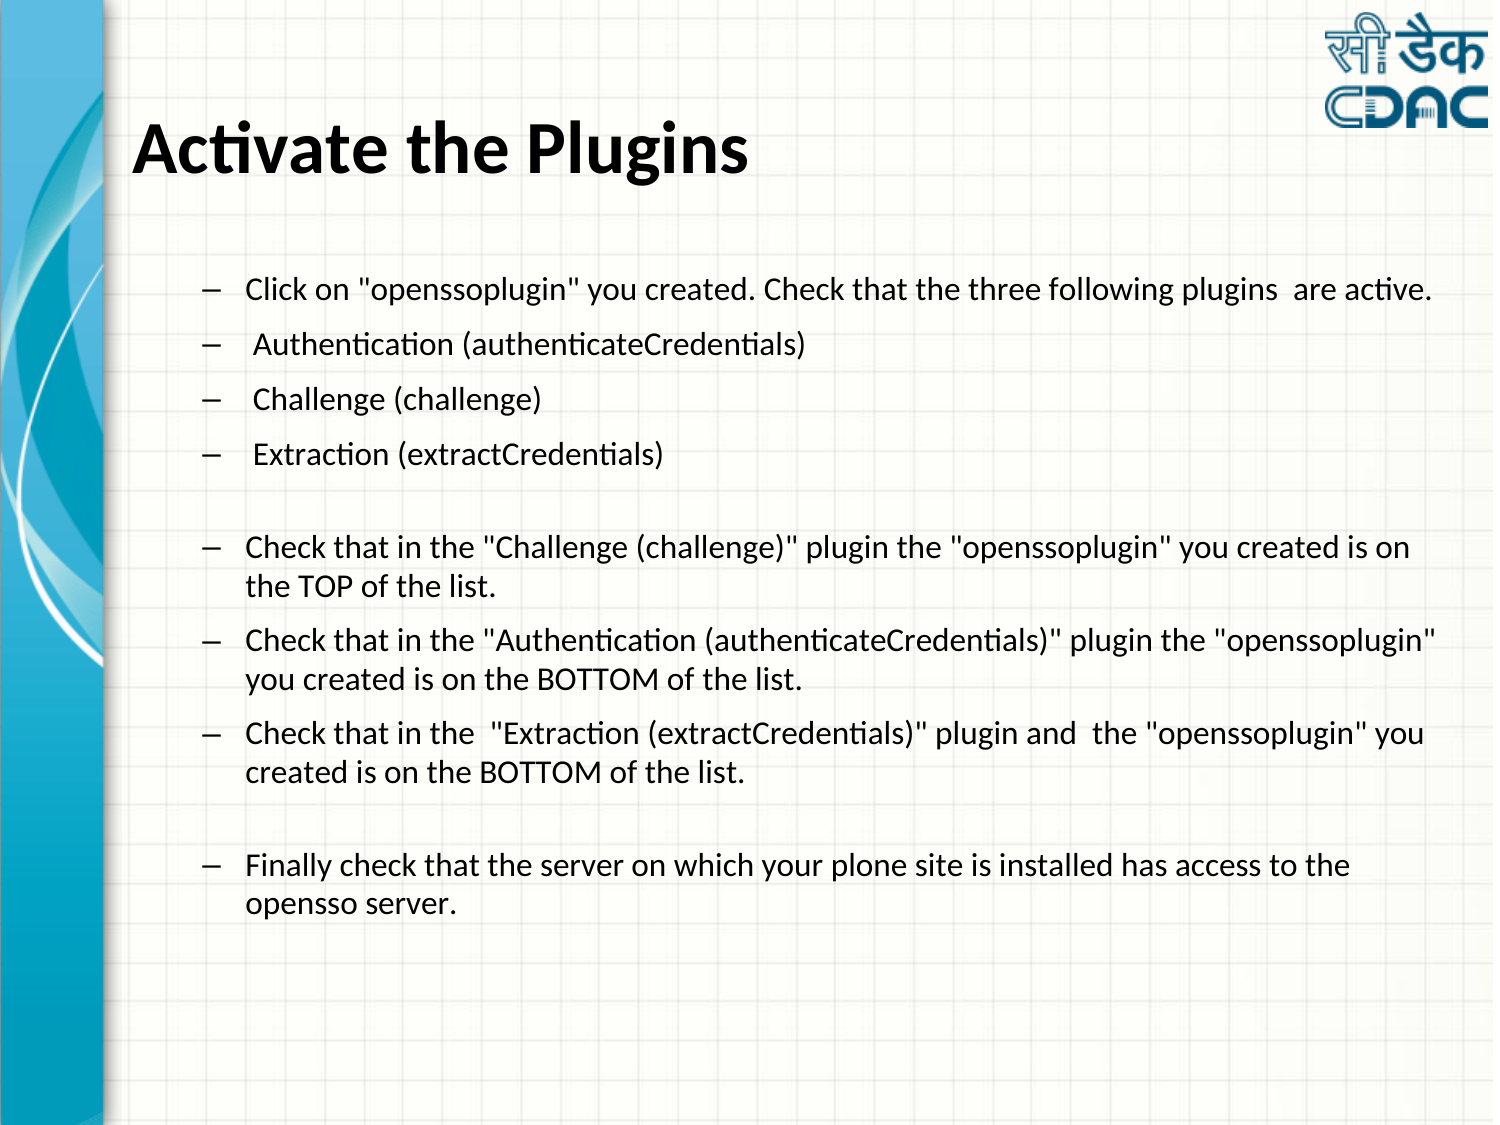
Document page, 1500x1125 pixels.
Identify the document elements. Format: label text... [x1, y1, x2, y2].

text_box Activate the Plugins [117, 49, 1468, 238]
picture [0, 0, 1493, 1125]
text_box Click on "openssoplugin" you created. Check that the three following plugins are active. Authentication (authenticateCredentials)‏ Challenge (challenge)‏ Extraction (extractCredentials) Check that in the "Challenge (challenge)" plugin the "openssoplugin" you created is on the TOP of the list. Check that in the "Authentication (authenticateCredentials)" plugin the "openssoplugin" you created is on the BOTTOM of the list. Check that in the "Extraction (extractCredentials)" plugin and the "openssoplugin" you created is on the BOTTOM of the list. Finally check that the server on which your plone site is installed has access to the opensso server. [112, 262, 1463, 1005]
